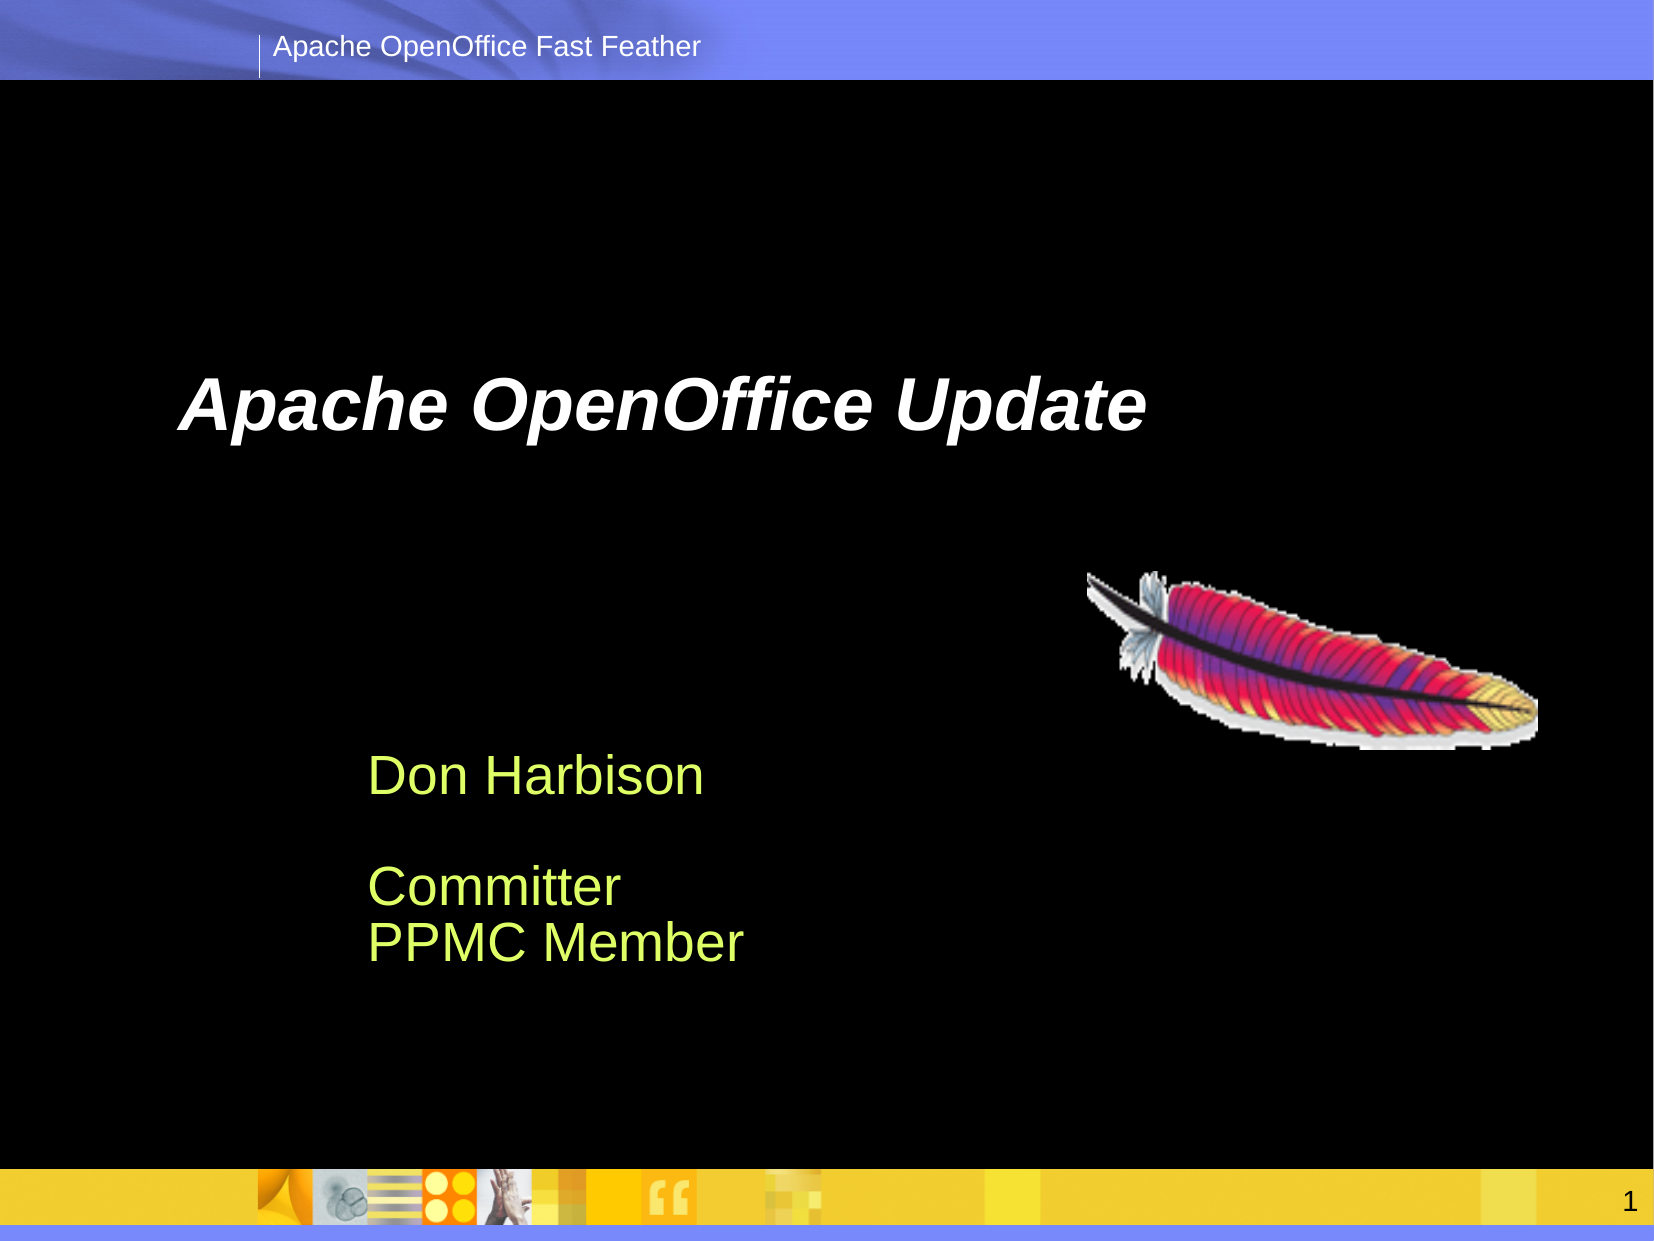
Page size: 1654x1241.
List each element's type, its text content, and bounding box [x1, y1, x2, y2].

picture [1087, 571, 1538, 751]
picture [0, 0, 1654, 80]
subtitle Don Harbison Committer PPMC Member [352, 742, 1510, 1039]
picture [0, 1169, 1654, 1225]
title Apache OpenOffice Update [163, 362, 1603, 629]
